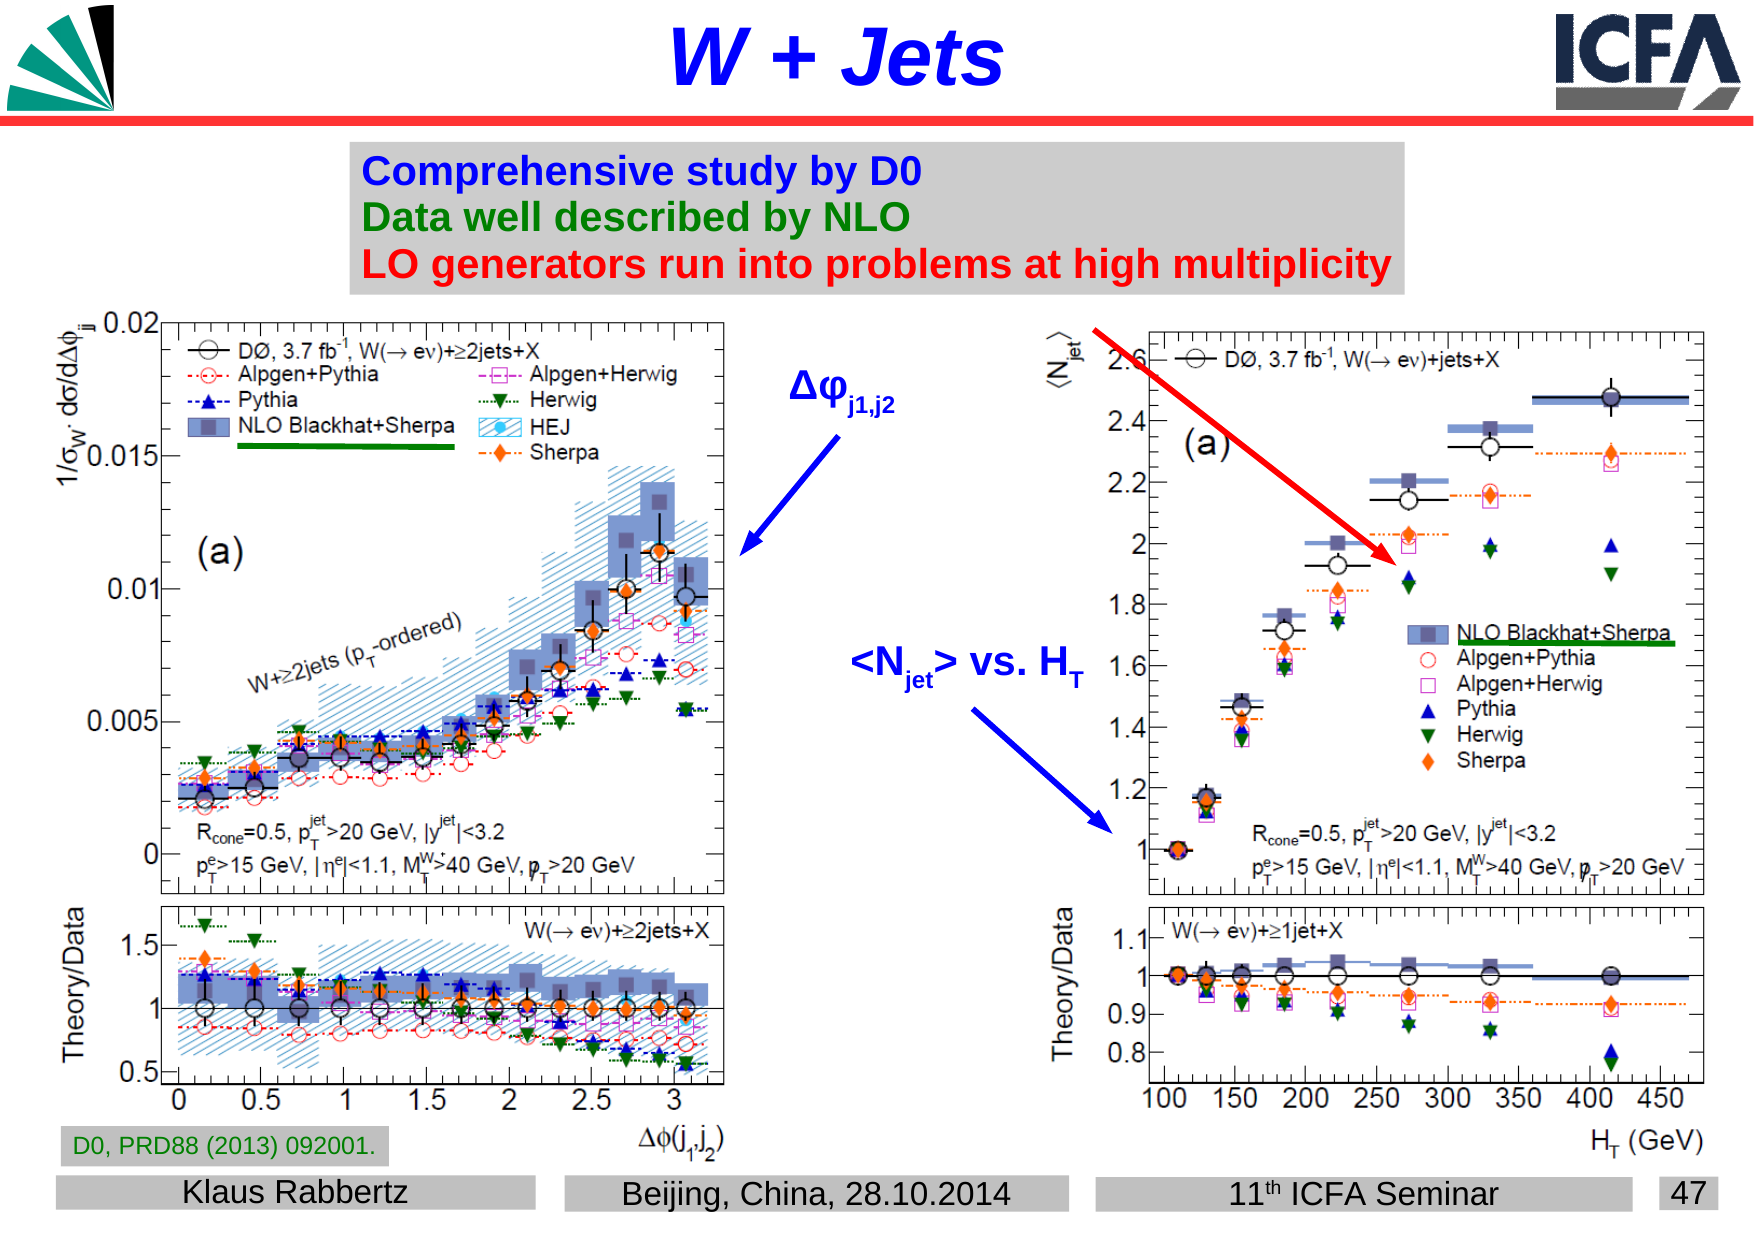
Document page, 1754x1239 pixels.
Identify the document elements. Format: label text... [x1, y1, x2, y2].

text_box Δφj1,j2 [776, 356, 908, 425]
text_box D0, PRD88 (2013) 092001. [60, 1126, 389, 1167]
picture [1034, 324, 1714, 1165]
title W + Jets [129, 0, 1545, 114]
text_box Comprehensive study by D0 Data well described by NLO LO generators run into problems at high multiplicity [349, 141, 1404, 295]
picture [7, 5, 114, 112]
picture [1556, 14, 1741, 110]
text_box <Njet> vs. HT [838, 631, 1095, 701]
picture [51, 304, 734, 1170]
